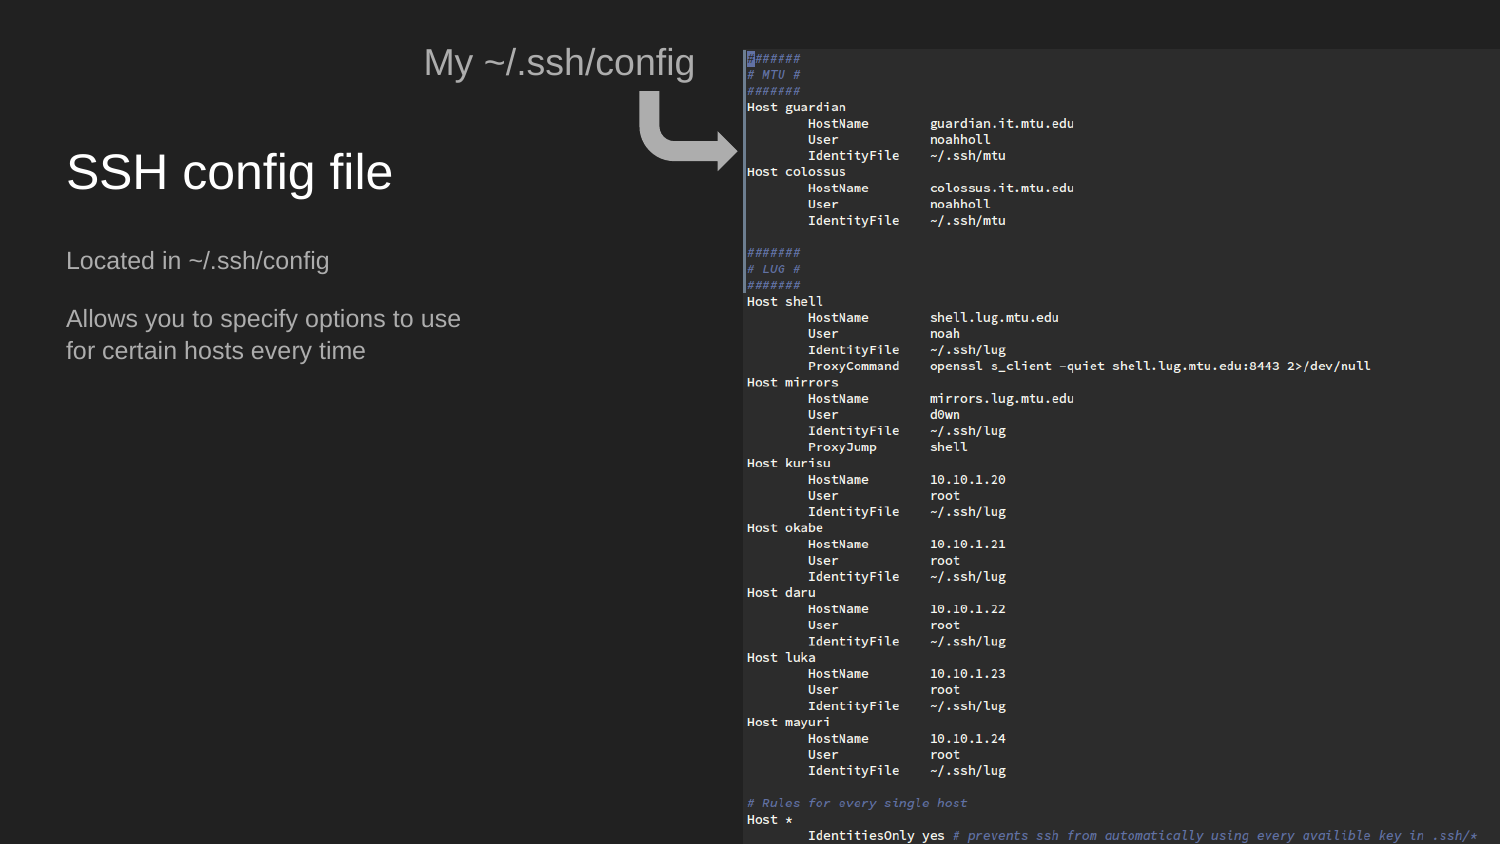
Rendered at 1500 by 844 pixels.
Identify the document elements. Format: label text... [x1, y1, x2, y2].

text_box My ~/.ssh/config [408, 22, 725, 98]
text_box [639, 91, 738, 172]
list Located in ~/.ssh/config Allows you to specify options to use for certain hosts every time [51, 227, 512, 750]
title SSH config file [51, 91, 512, 216]
picture [743, 49, 1500, 844]
